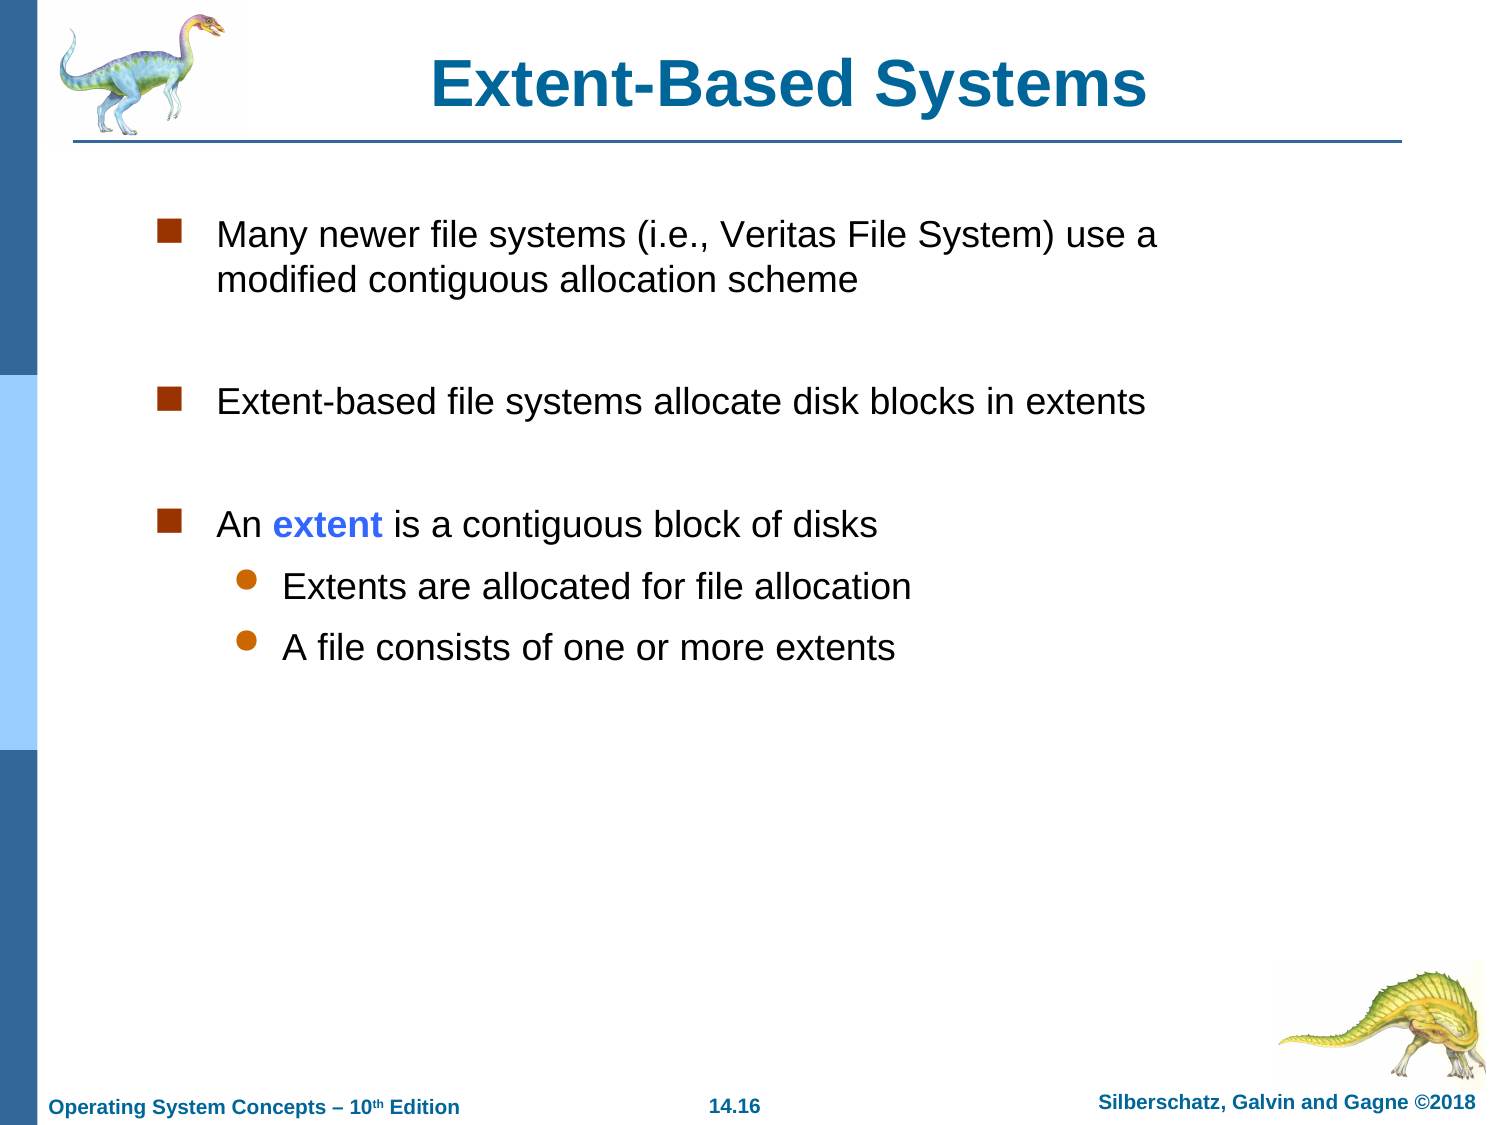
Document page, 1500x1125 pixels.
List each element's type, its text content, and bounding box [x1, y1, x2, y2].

list Many newer file systems (i.e., Veritas File System) use a modified contiguous allocation scheme Extent-based file systems allocate disk blocks in extents An extent is a contiguous block of disks Extents are allocated for file allocation A file consists of one or more extents [145, 202, 1288, 946]
title Extent-Based Systems [154, 32, 1425, 128]
picture [1275, 959, 1486, 1090]
picture [1415, 1094, 1423, 1099]
picture [46, 0, 243, 149]
